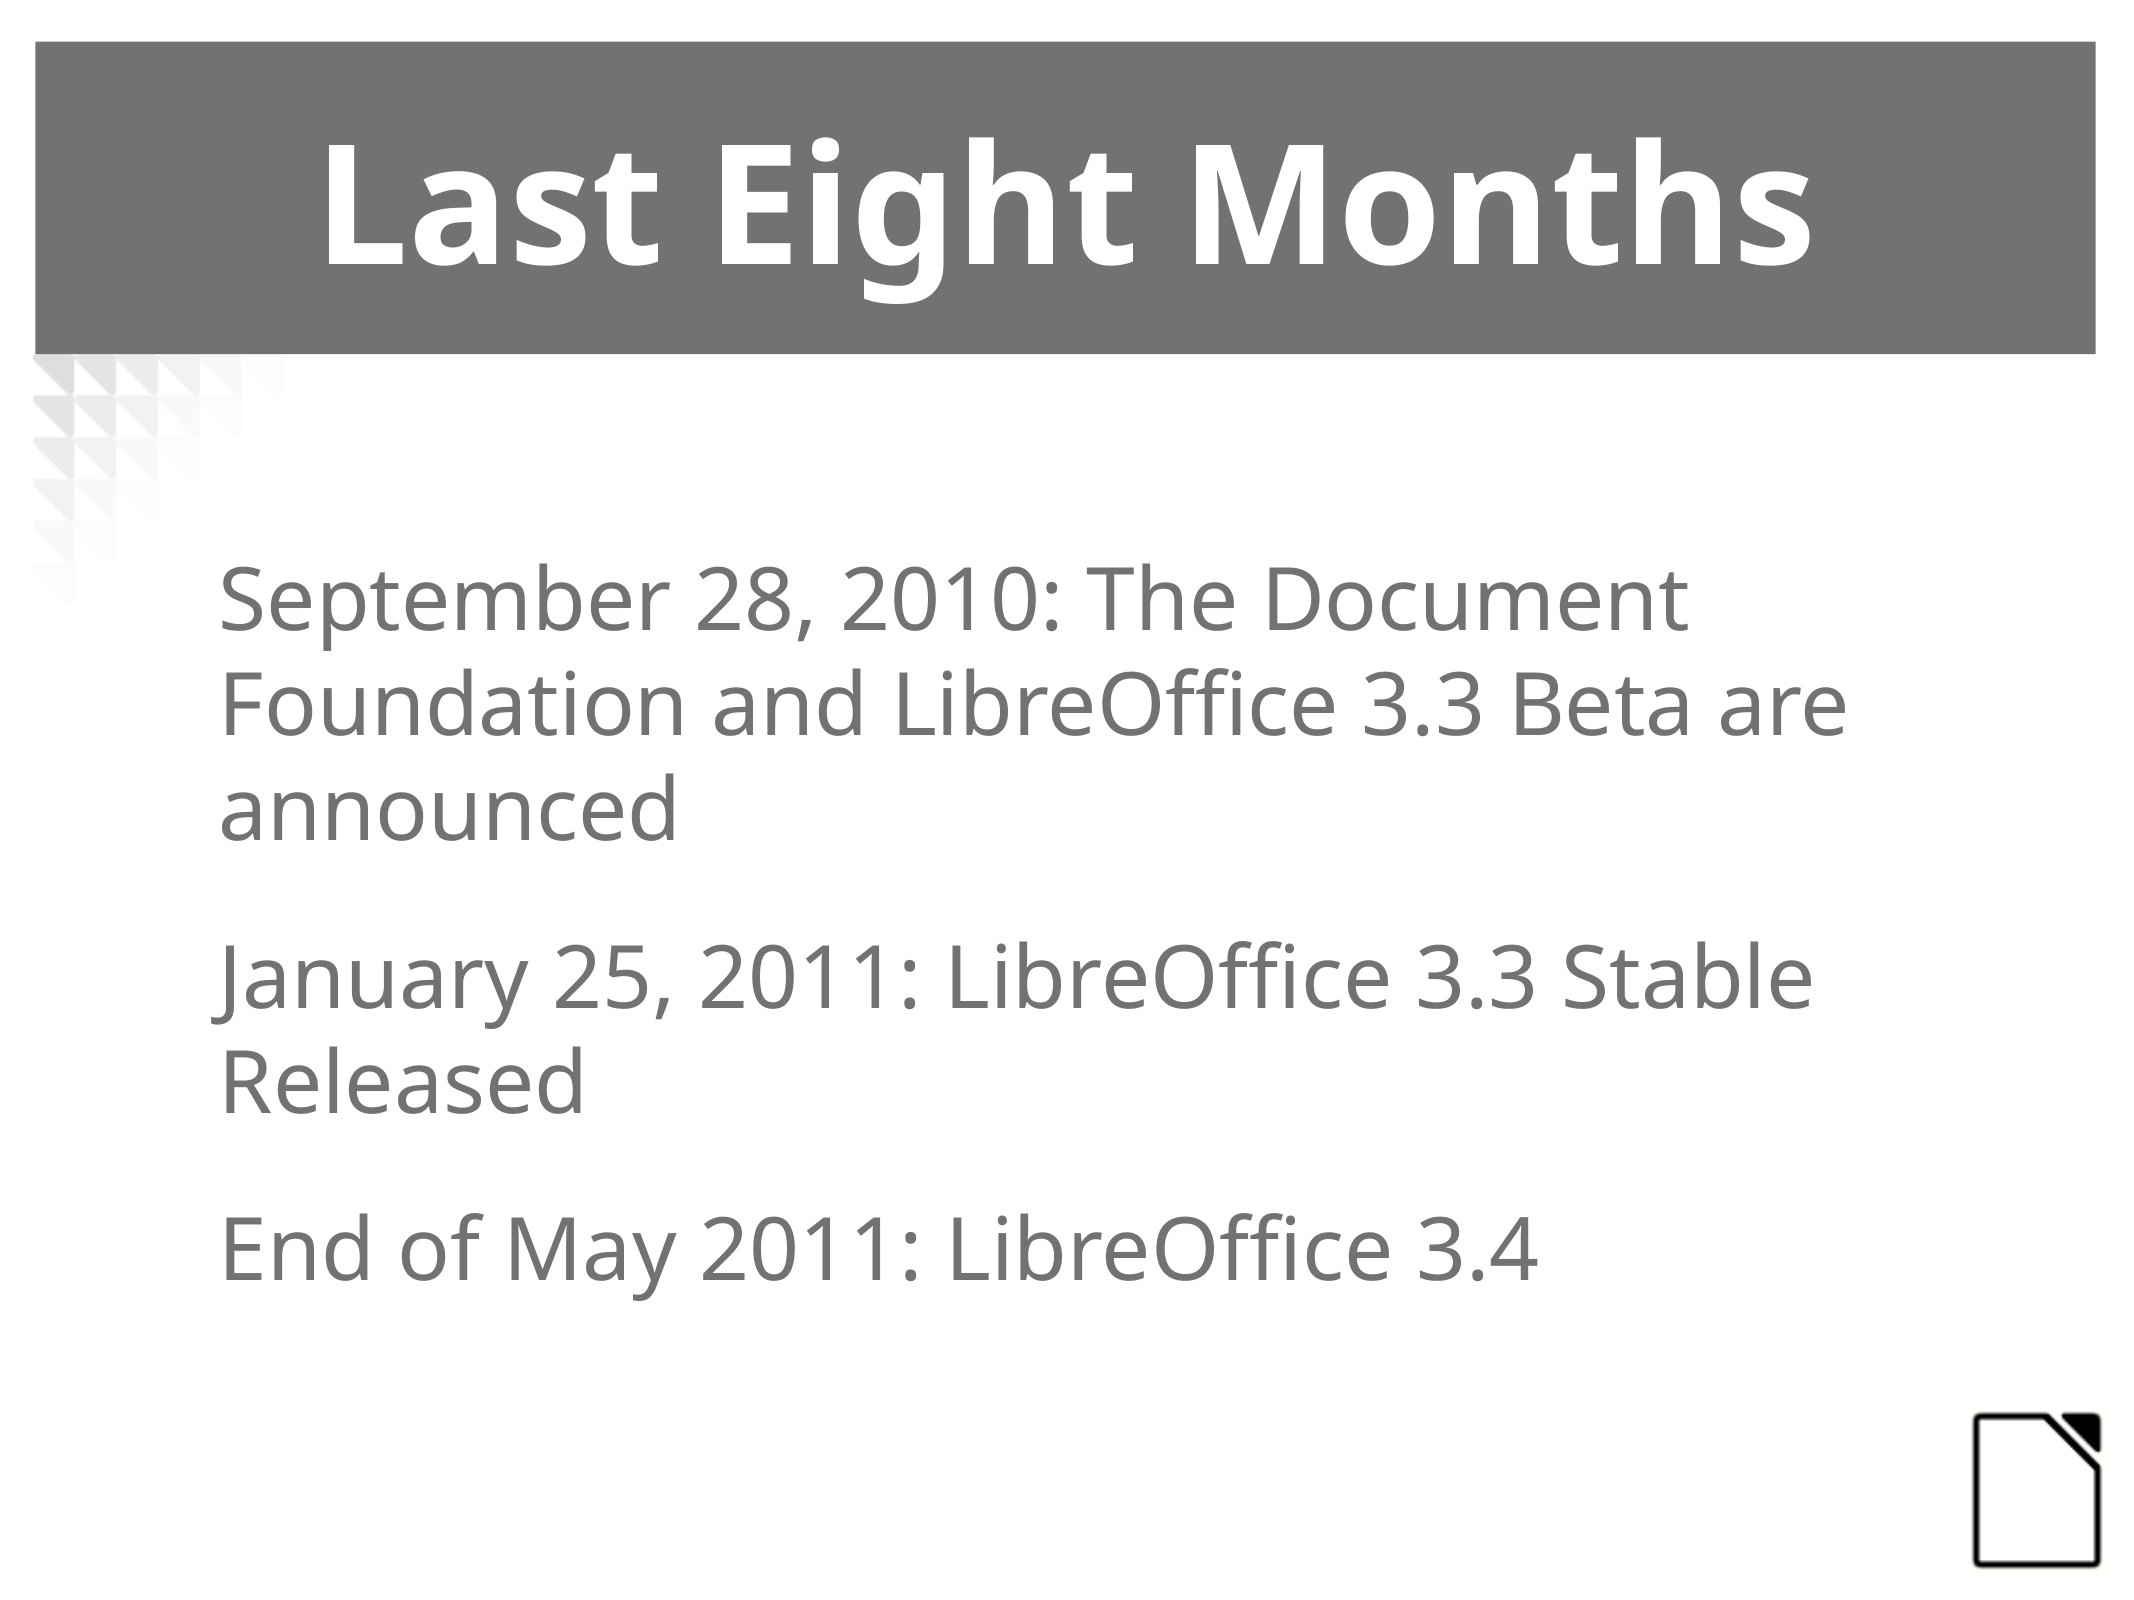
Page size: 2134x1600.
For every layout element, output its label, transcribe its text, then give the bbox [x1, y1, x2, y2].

list September 28, 2010: The Document Foundation and LibreOffice 3.3 Beta are announced January 25, 2011: LibreOffice 3.3 Stable Released End of May 2011: LibreOffice 3.4 [208, 375, 1925, 1467]
picture [33, 354, 284, 605]
picture [1962, 1402, 2113, 1580]
title Last Eight Months [35, 41, 2096, 355]
